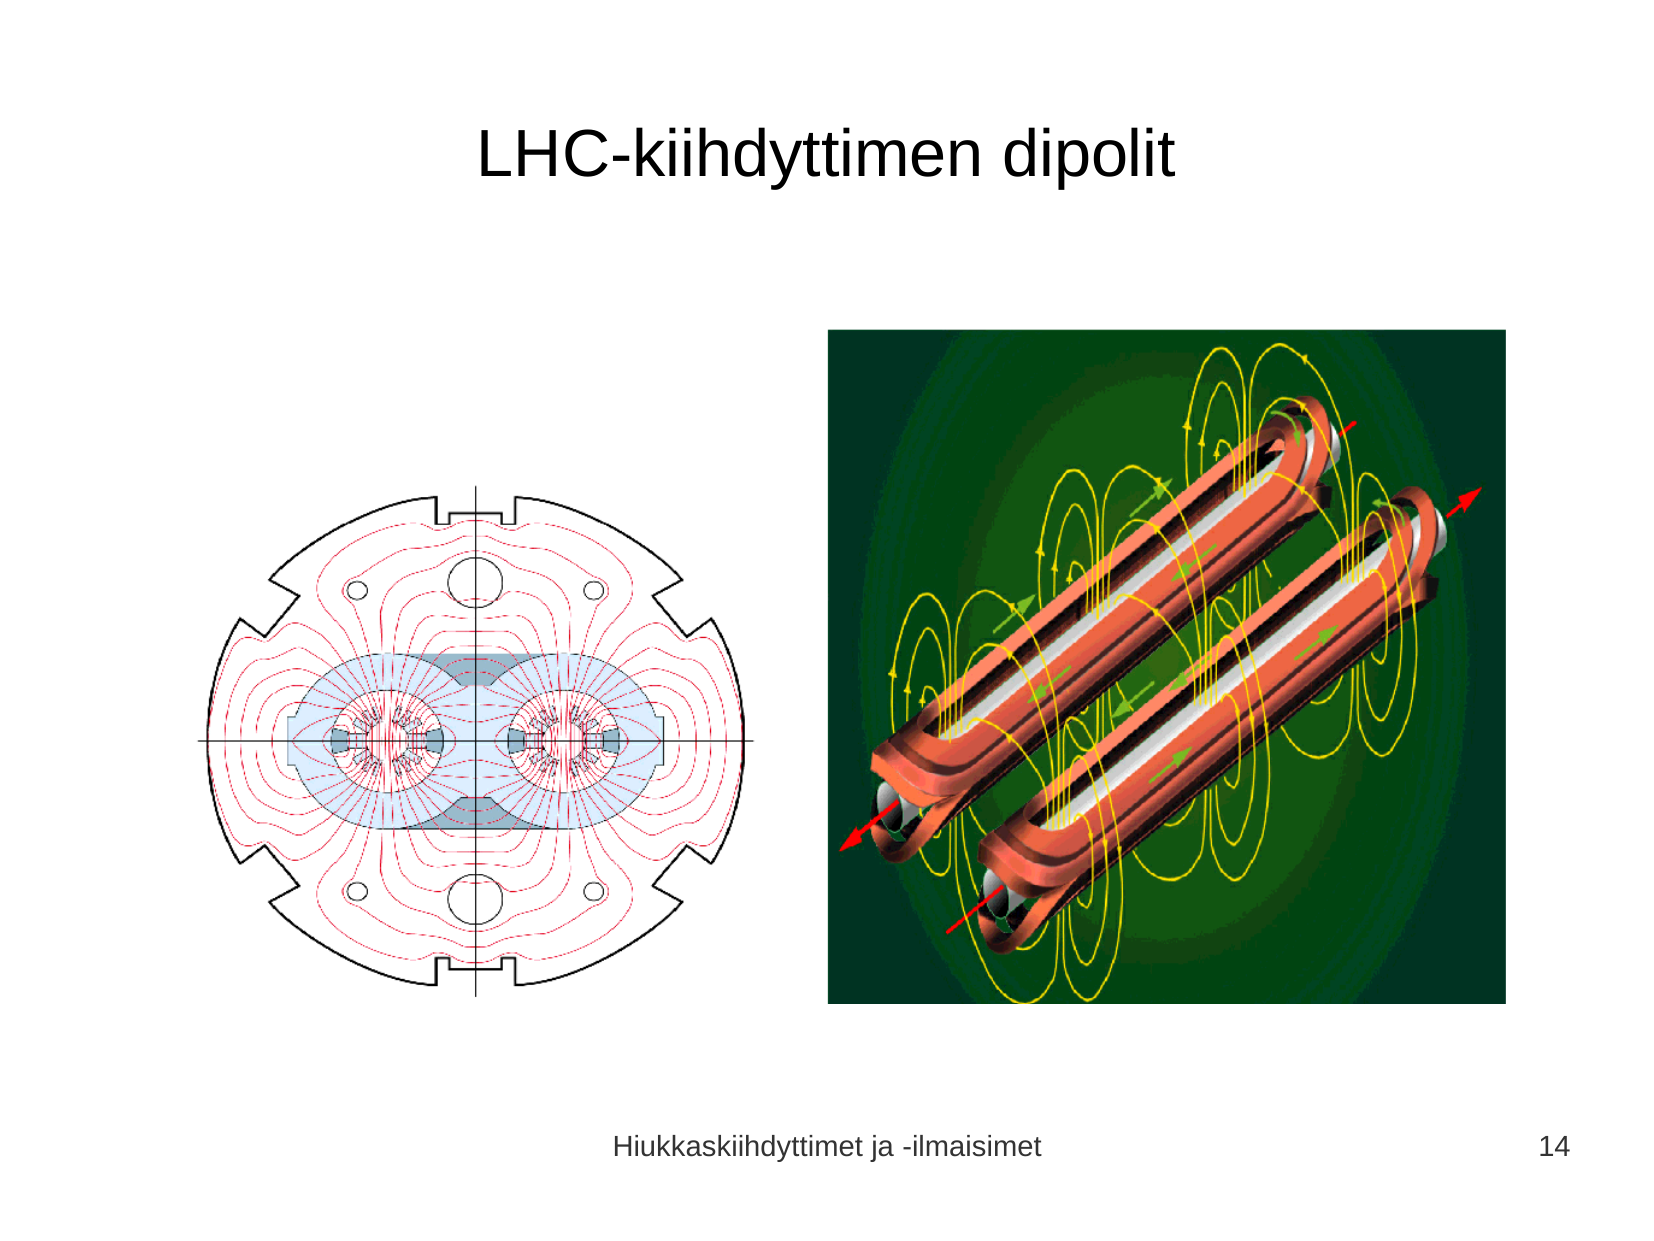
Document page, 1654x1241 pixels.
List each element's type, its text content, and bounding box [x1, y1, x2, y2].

picture [109, 311, 1506, 1004]
title LHC-kiihdyttimen dipolit [82, 49, 1571, 257]
